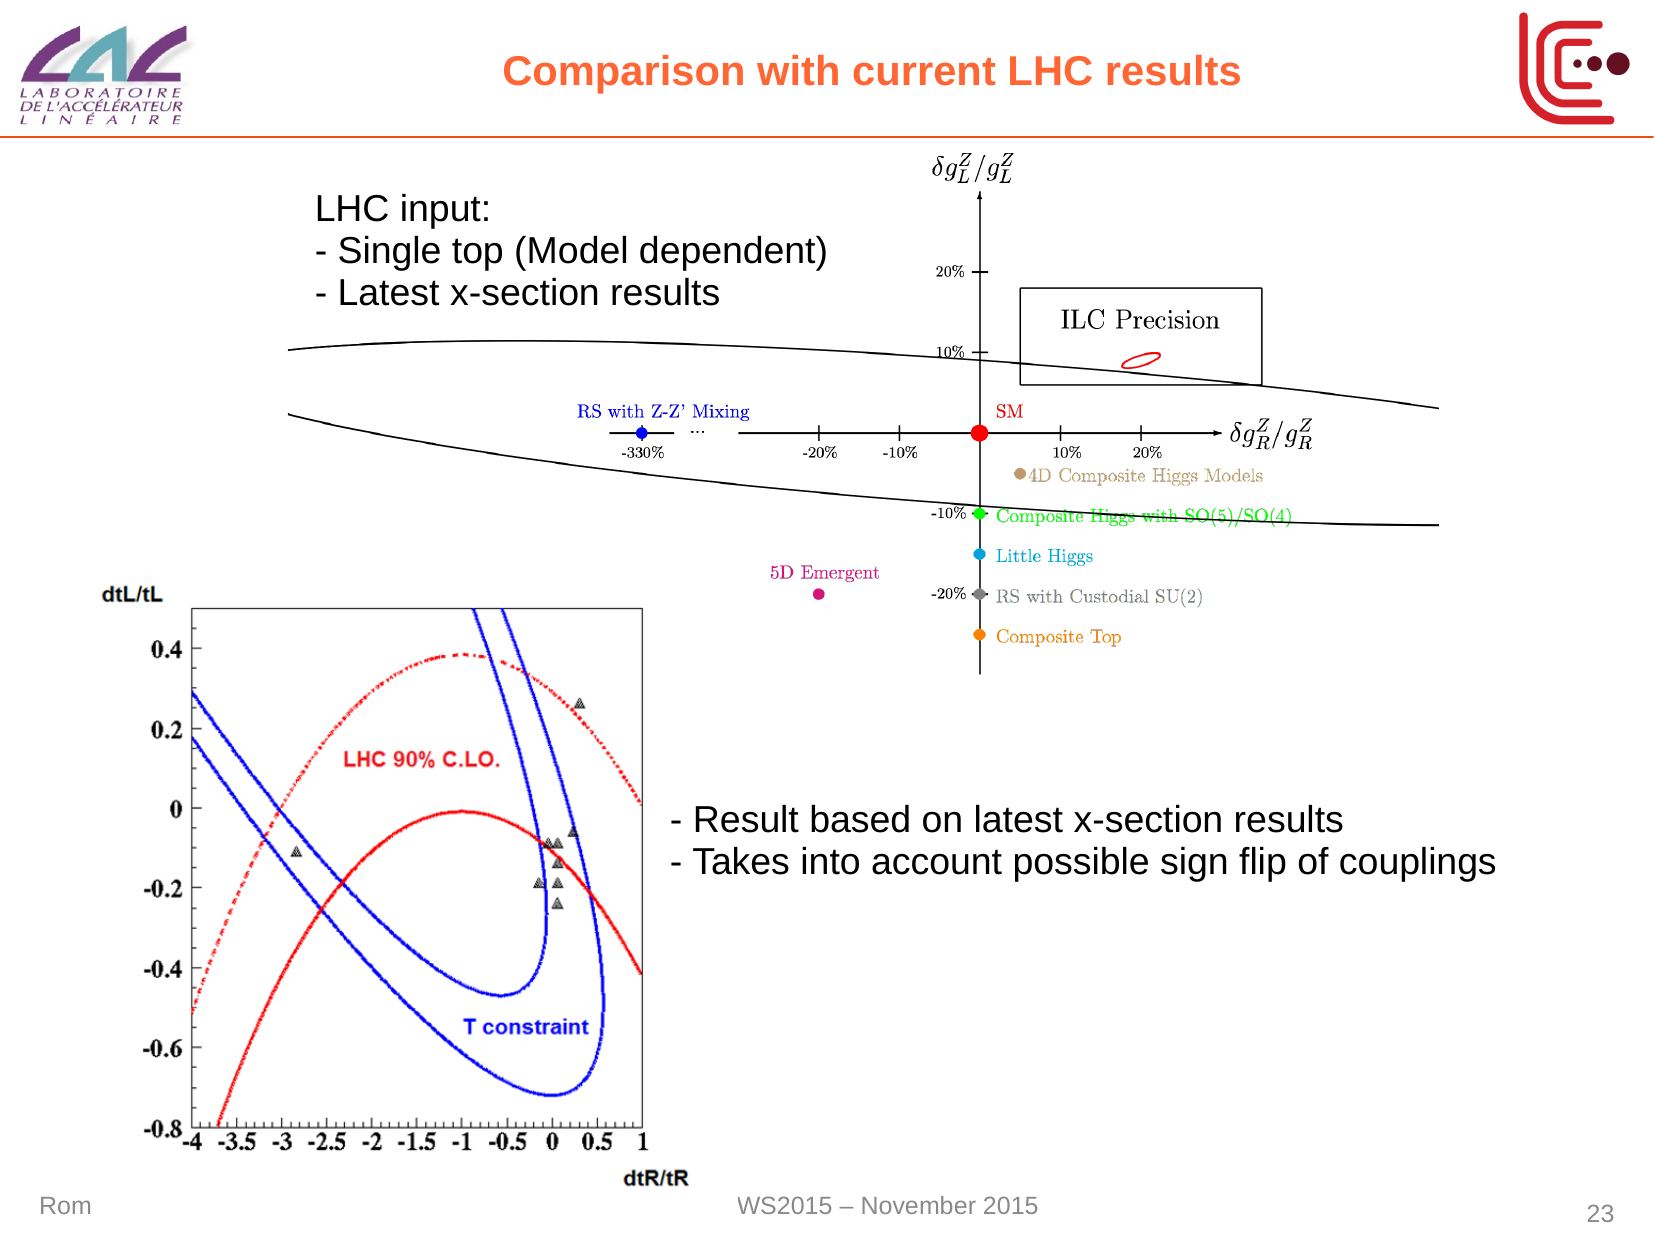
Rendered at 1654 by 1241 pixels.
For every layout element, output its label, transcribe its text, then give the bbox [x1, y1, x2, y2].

picture [17, 22, 199, 127]
title Comparison with current LHC results [128, 29, 1617, 113]
text_box LHC input: - Single top (Model dependent) - Latest x-section results [300, 180, 845, 321]
picture [92, 152, 1439, 1240]
picture [1508, 2, 1641, 135]
text_box - Result based on latest x-section results - Takes into account possible sign flip of couplings [655, 791, 1530, 891]
